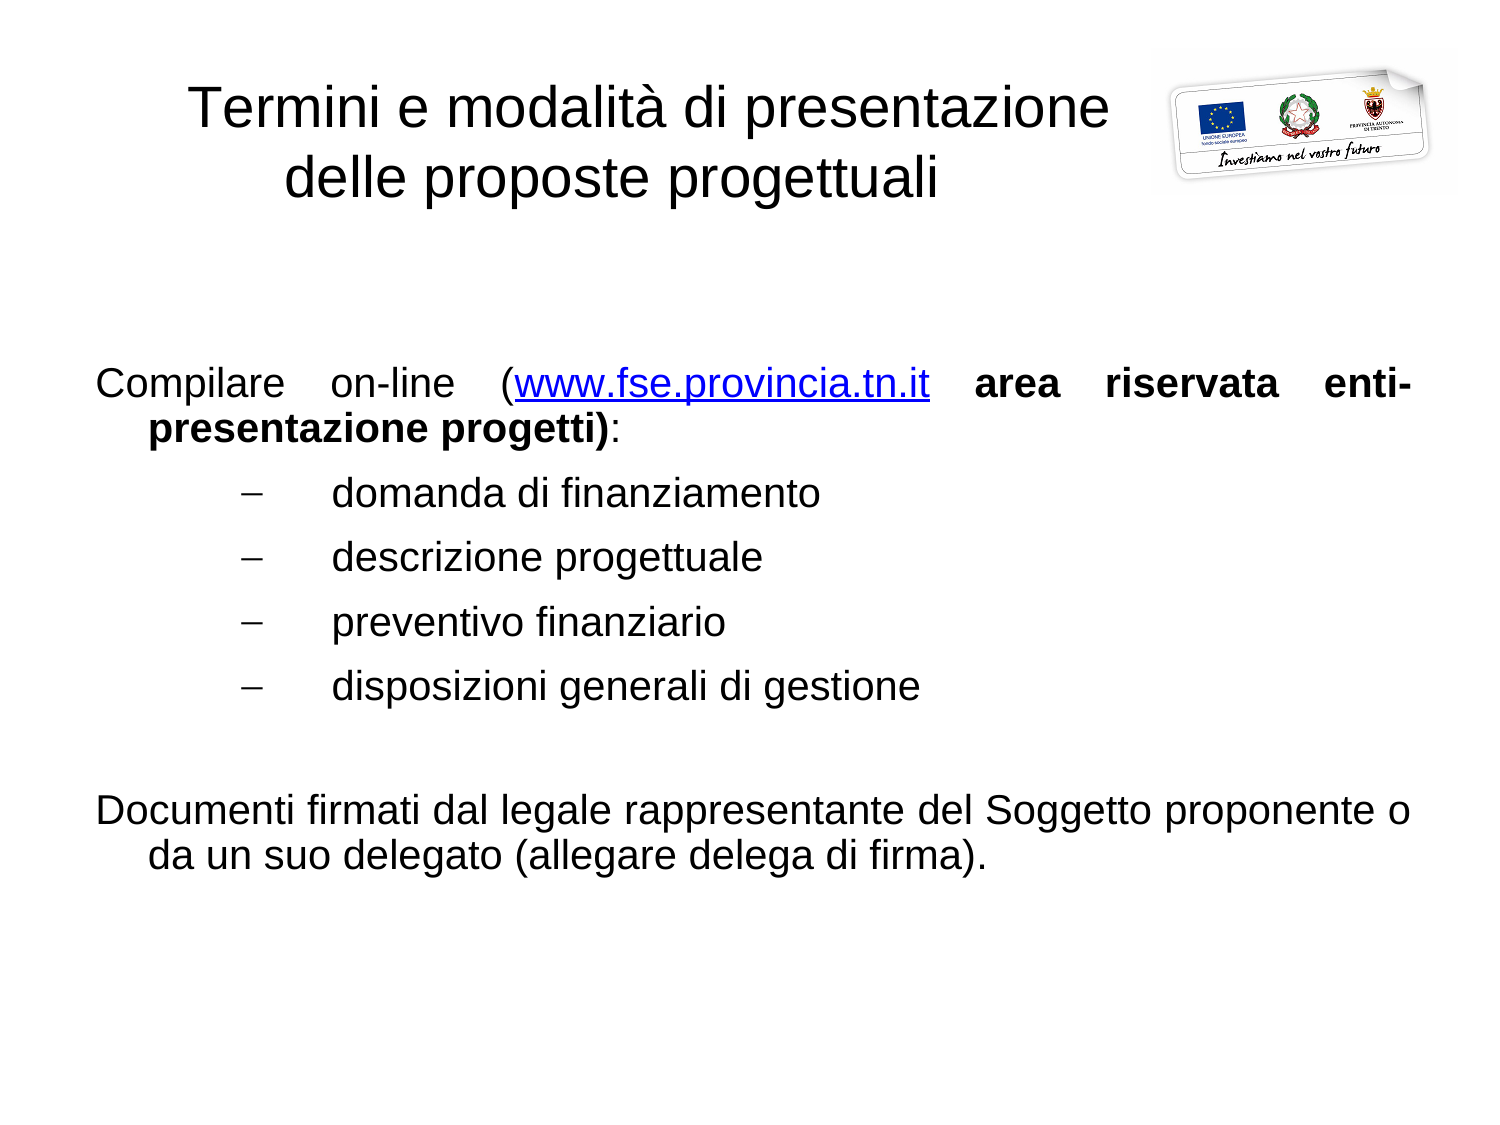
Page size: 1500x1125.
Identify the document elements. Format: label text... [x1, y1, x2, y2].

list Compilare on-line (www.fse.provincia.tn.it area riservata enti-presentazione progetti): domanda di finanziamento descrizione progettuale preventivo finanziario disposizioni generali di gestione Documenti firmati dal legale rappresentante del Soggetto proponente o da un suo delegato (allegare delega di firma). [76, 290, 1427, 1034]
title Termini e modalità di presentazione delle proposte progettuali [75, 45, 1426, 233]
picture [1151, 48, 1459, 196]
